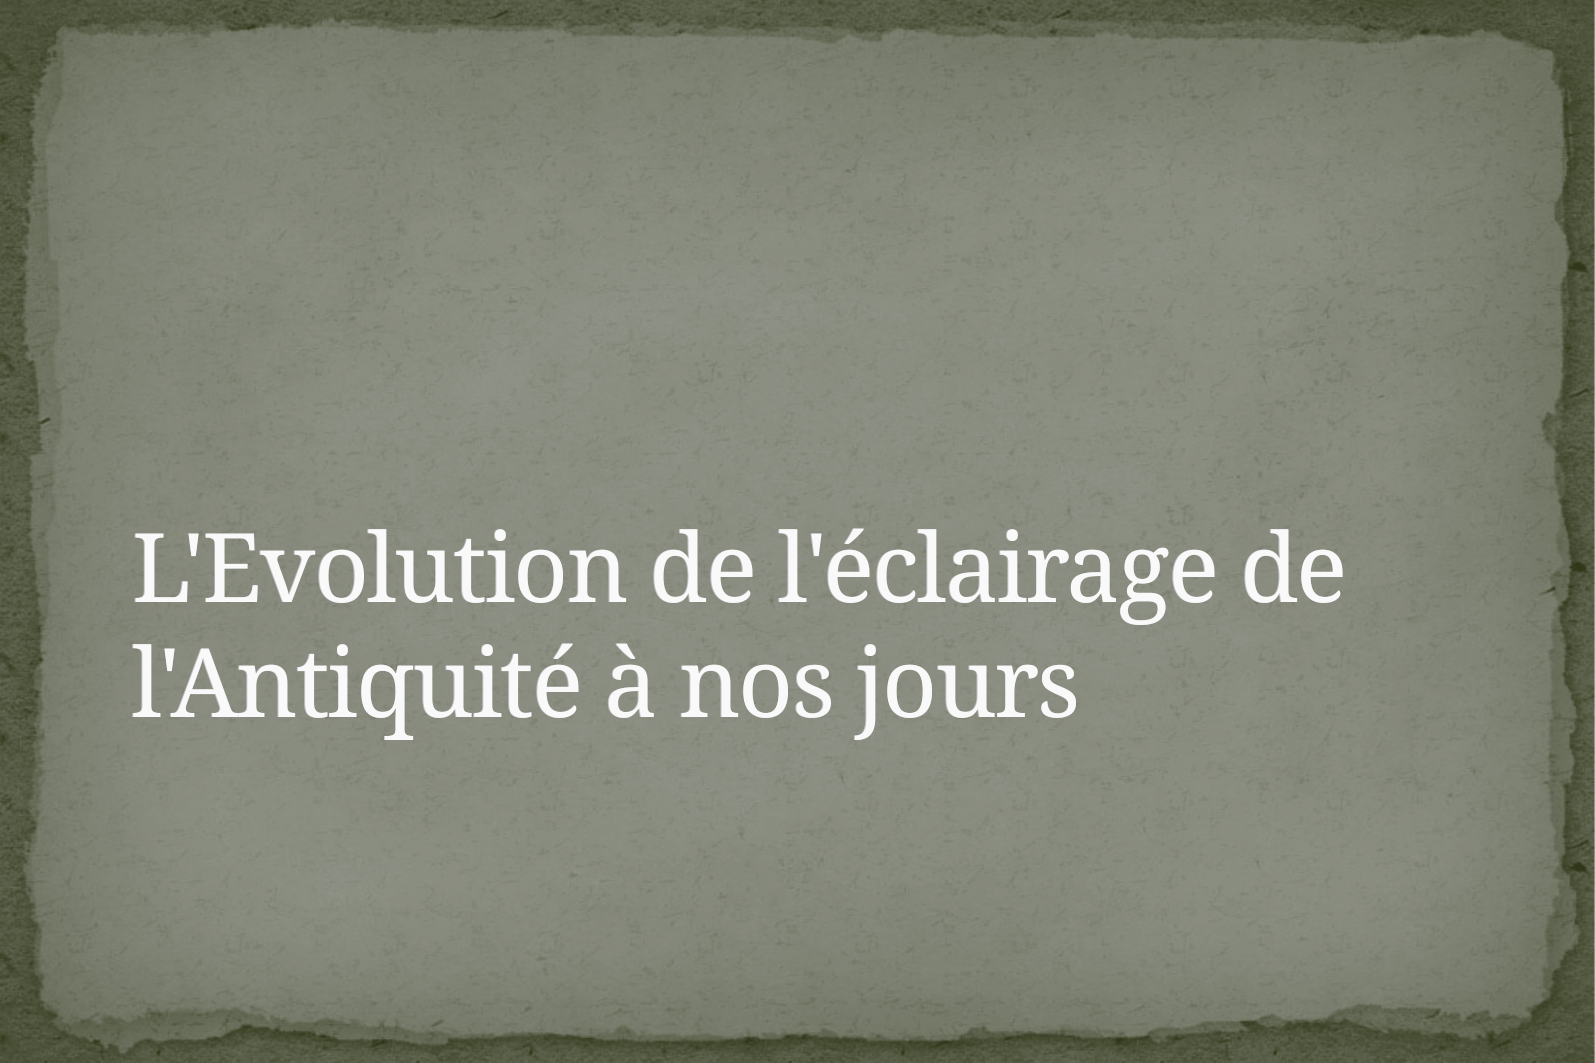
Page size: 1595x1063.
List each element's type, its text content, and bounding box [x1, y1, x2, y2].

title L'Evolution de l'éclairage de l'Antiquité à nos jours [117, 98, 1479, 975]
